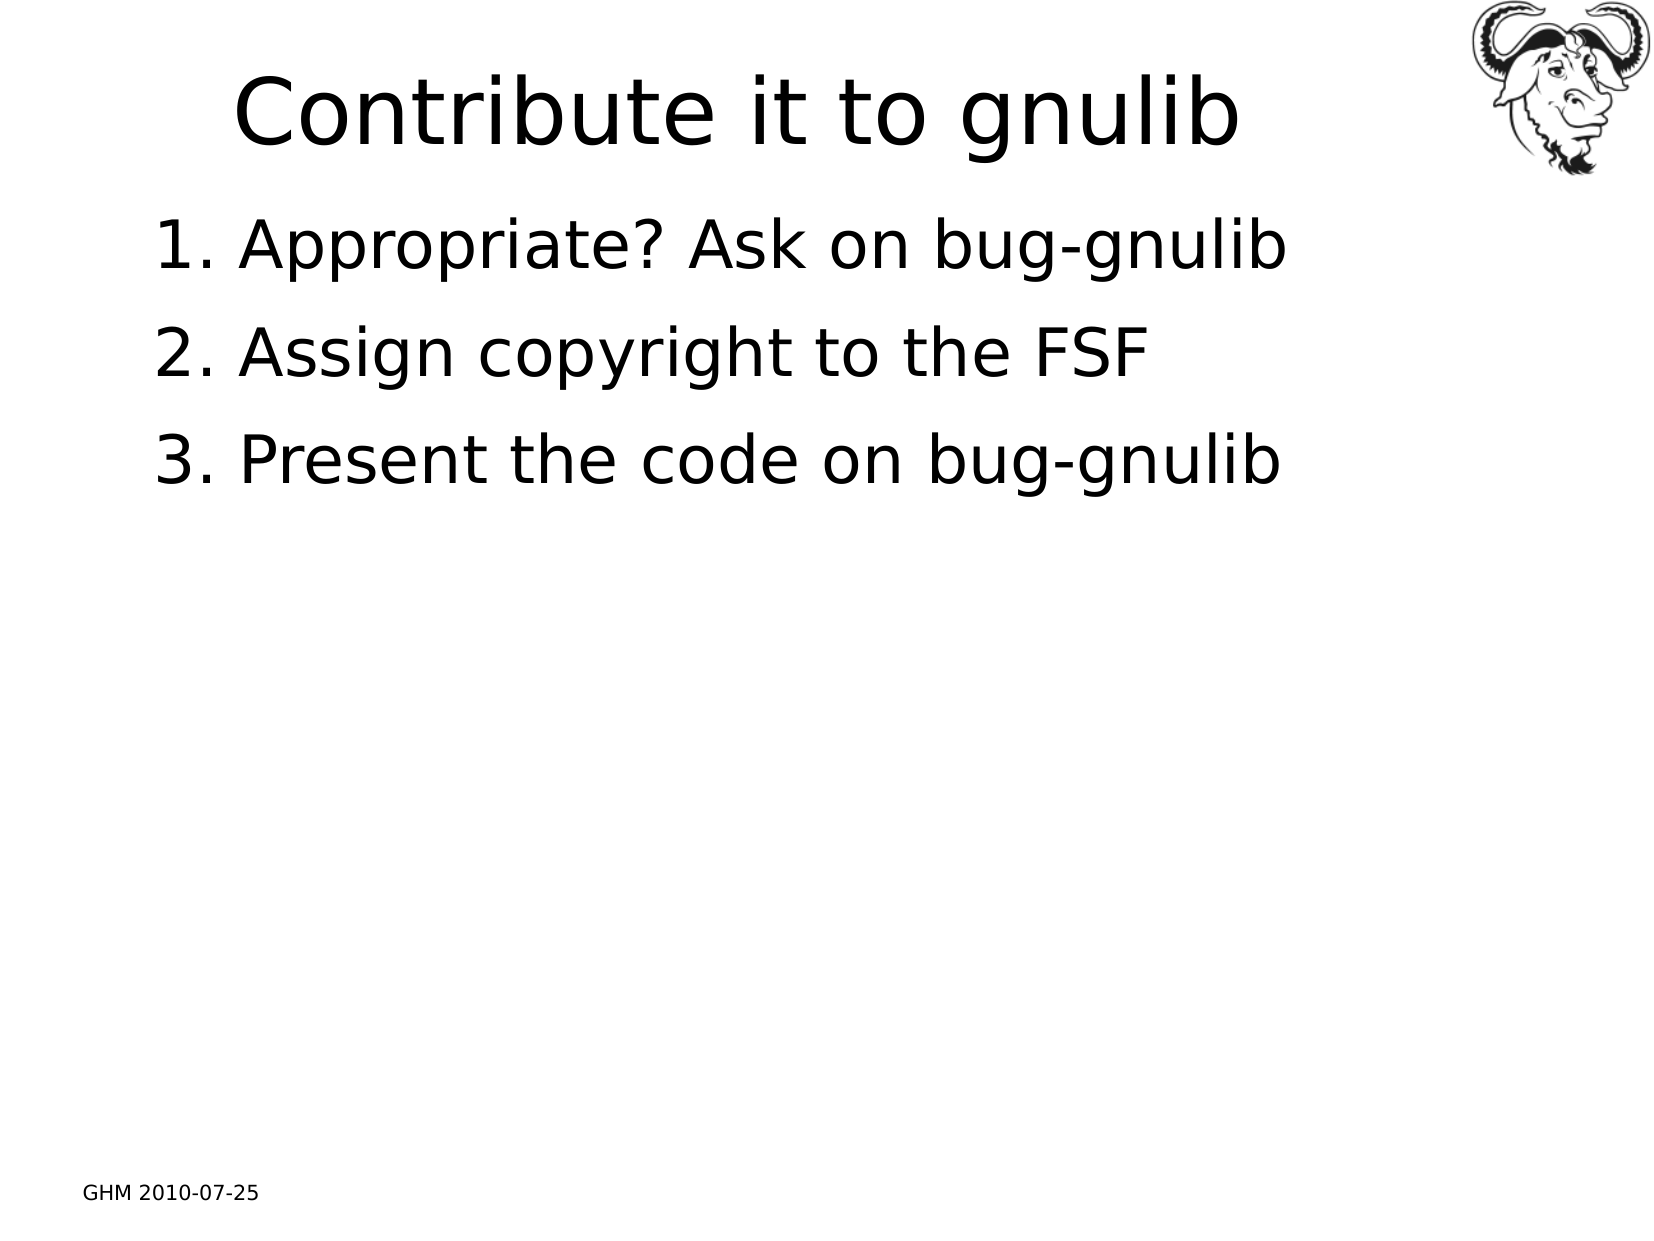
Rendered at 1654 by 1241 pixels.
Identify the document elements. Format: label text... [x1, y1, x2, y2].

picture [1469, 0, 1654, 178]
title Contribute it to gnulib [88, 56, 1388, 170]
list 1. Appropriate? Ask on bug-gnulib 2. Assign copyright to the FSF 3. Present the code on bug-gnulib [82, 206, 1571, 1137]
